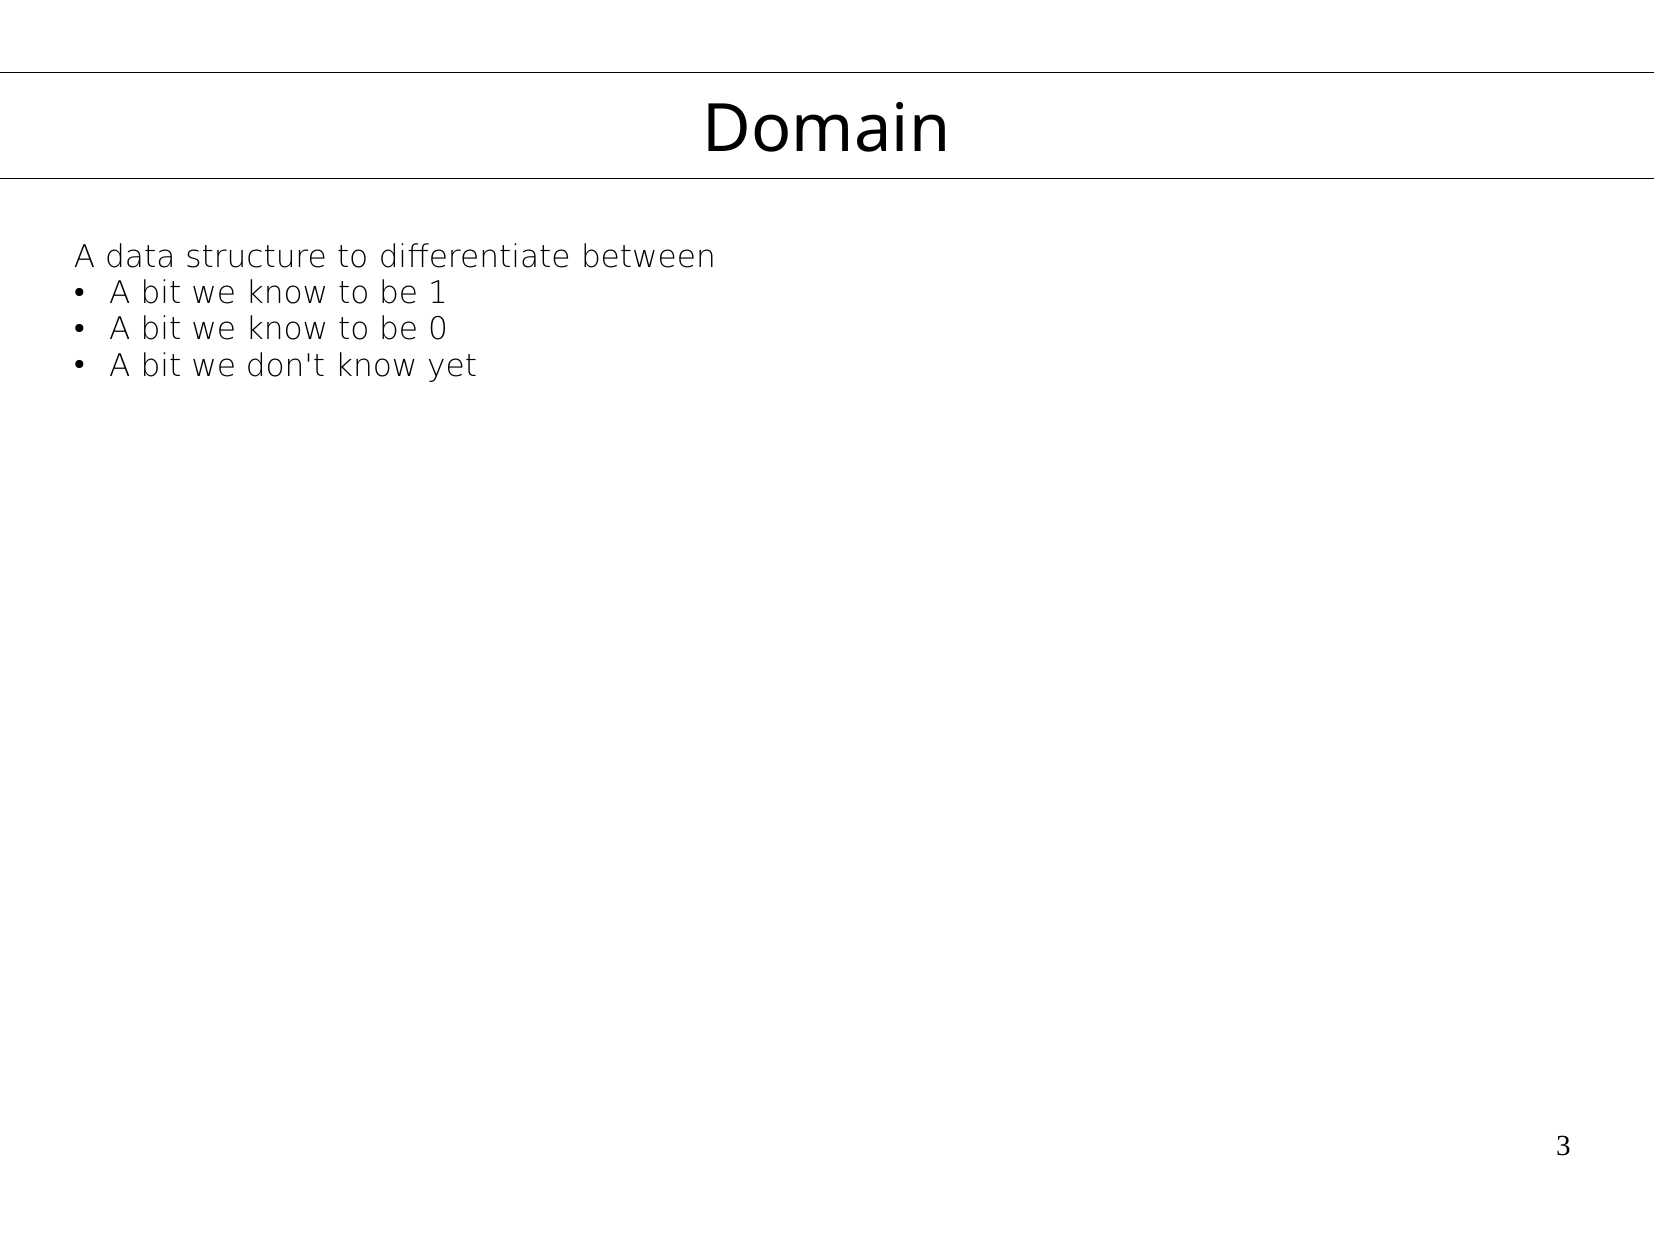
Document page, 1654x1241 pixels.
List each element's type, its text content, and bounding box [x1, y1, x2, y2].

text_box A data structure to differentiate between A bit we know to be 1 A bit we know to be 0 A bit we don't know yet [59, 231, 1607, 430]
text_box Domain [0, 72, 1654, 166]
